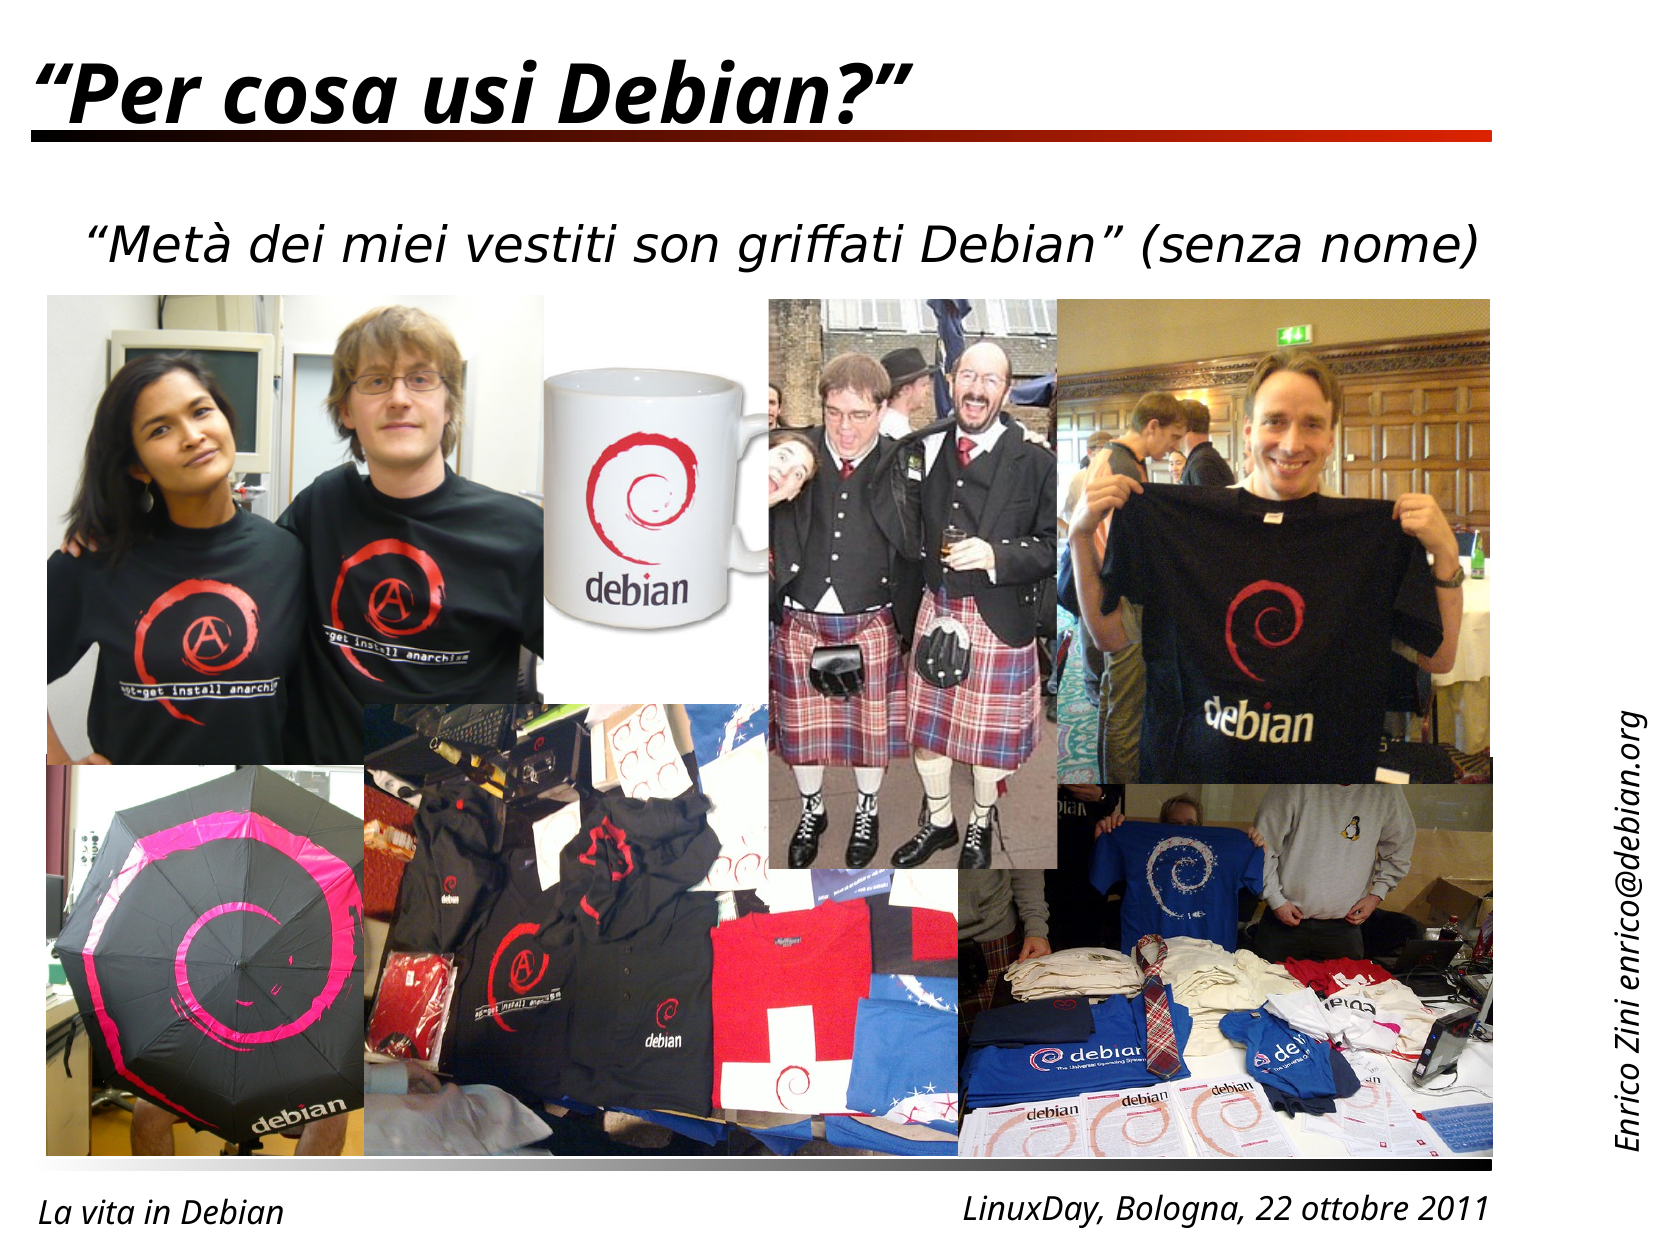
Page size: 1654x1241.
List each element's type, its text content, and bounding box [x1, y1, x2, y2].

text_box “Metà dei miei vestiti son griffati Debian” (senza nome) [30, 215, 1507, 1089]
picture [46, 295, 1493, 1157]
text_box “Per cosa usi Debian?” [31, 34, 1438, 168]
